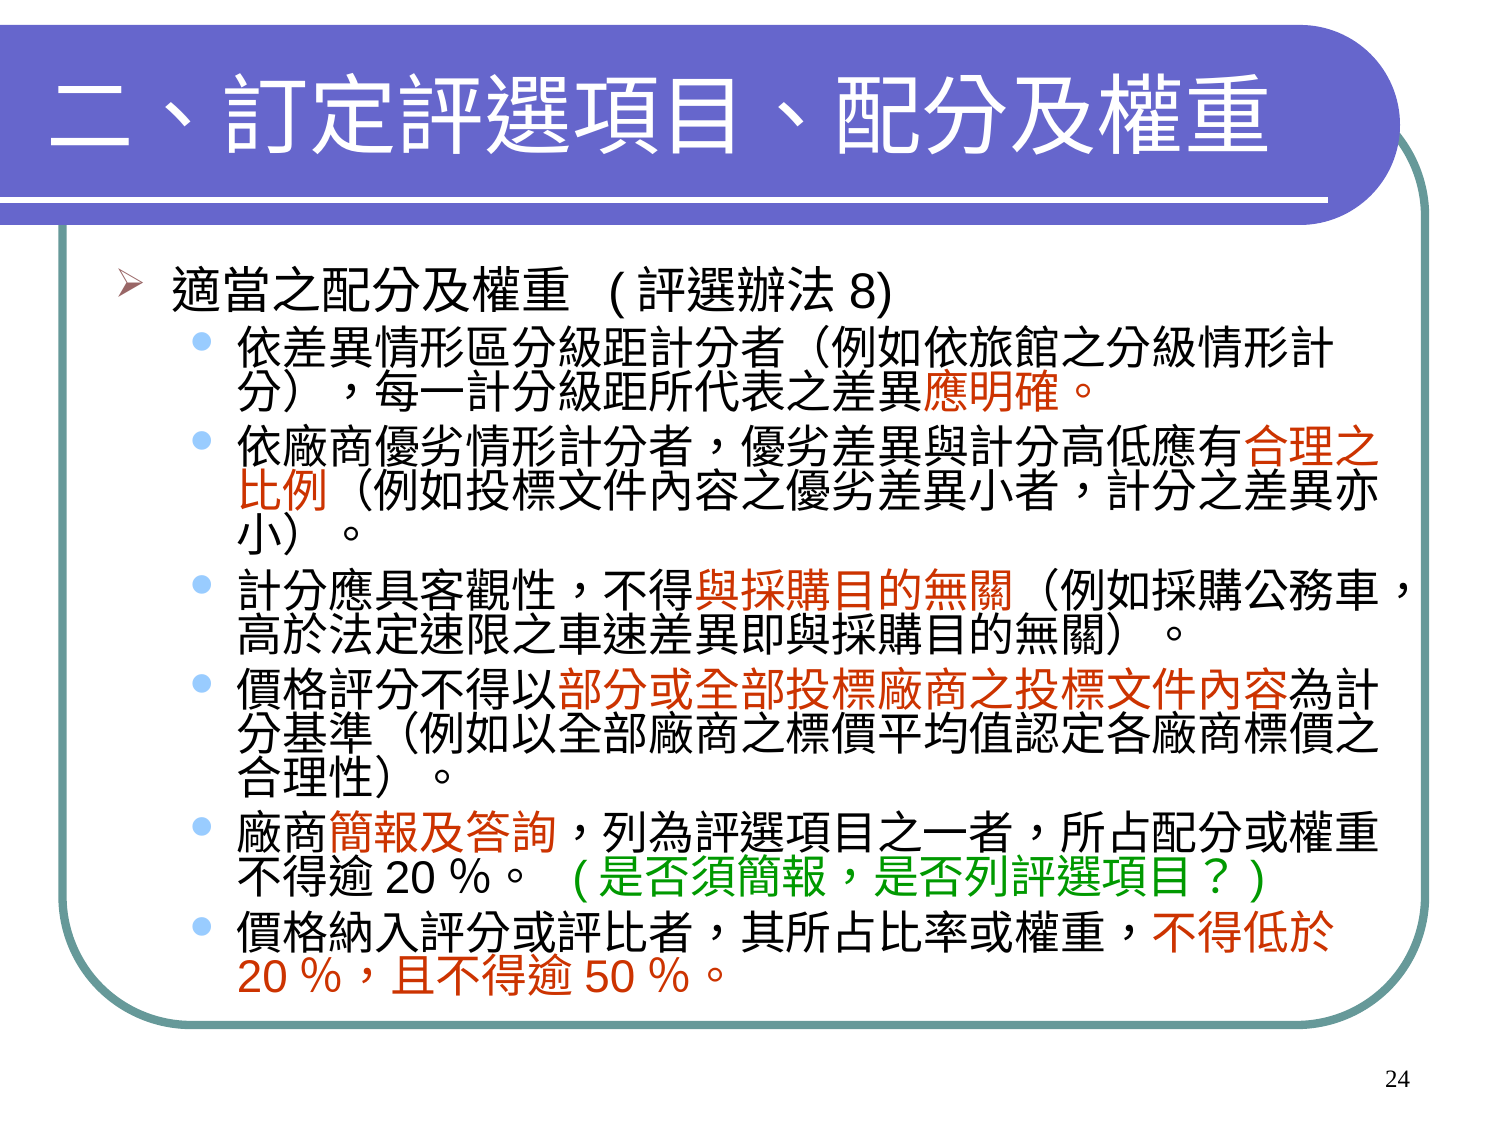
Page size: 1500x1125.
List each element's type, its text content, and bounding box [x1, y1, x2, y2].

list 適當之配分及權重 (評選辦法8) 依差異情形區分級距計分者（例如依旅館之分級情形計分），每一計分級距所代表之差異應明確。 依廠商優劣情形計分者，優劣差異與計分高低應有合理之比例（例如投標文件內容之優劣差異小者，計分之差異亦小）。 計分應具客觀性，不得與採購目的無關（例如採購公務車，高於法定速限之車速差異即與採購目的無關）。 價格評分不得以部分或全部投標廠商之投標文件內容為計分基準（例如以全部廠商之標價平均值認定各廠商標價之合理性）。 廠商簡報及答詢，列為評選項目之一者，所占配分或權重不得逾20％。 (是否須簡報，是否列評選項目？) 價格納入評分或評比者，其所占比率或權重，不得低於20％，且不得逾50％。 [99, 262, 1401, 1012]
text_box <編號> [1074, 1025, 1426, 1101]
title 二、訂定評選項目、配分及權重 [31, 37, 1347, 188]
